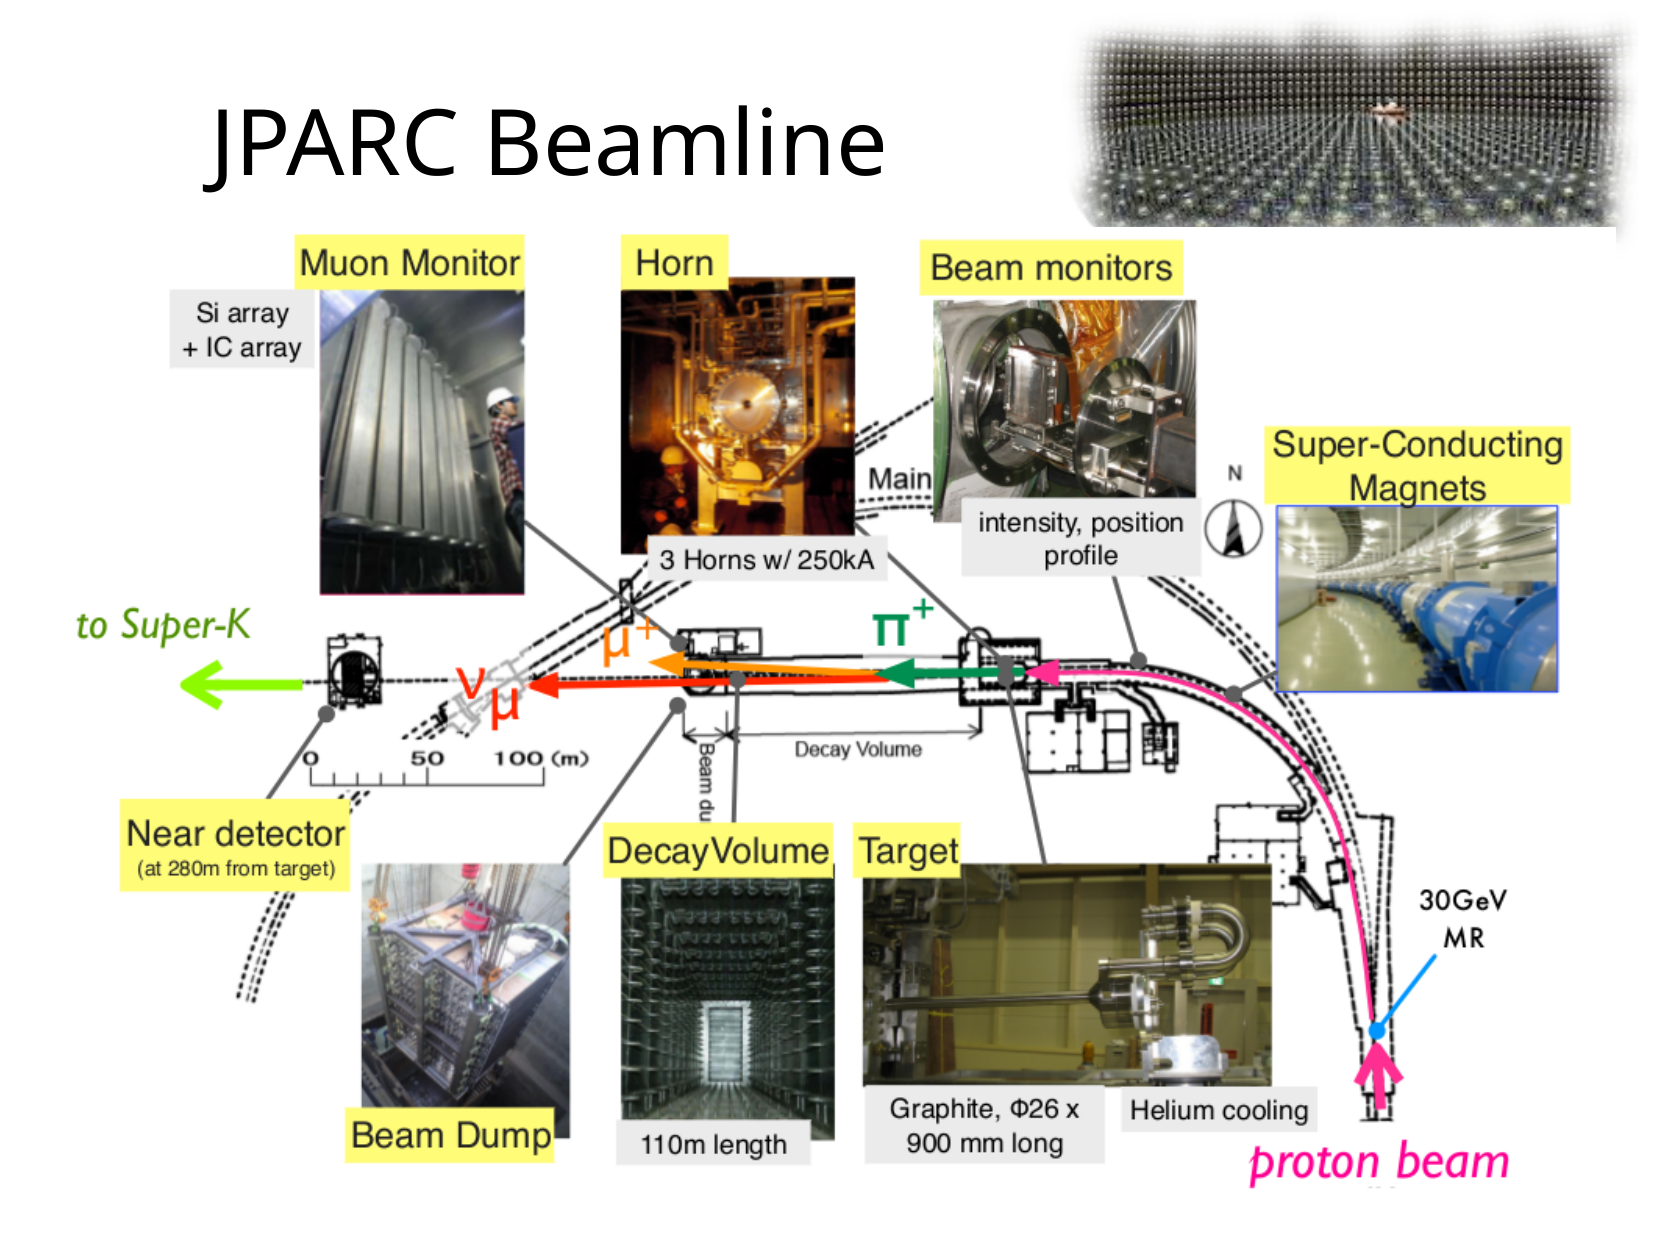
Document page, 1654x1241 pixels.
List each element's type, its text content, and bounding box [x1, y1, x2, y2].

picture [34, 11, 1638, 1190]
title JPARC Beamline [23, 23, 1075, 257]
